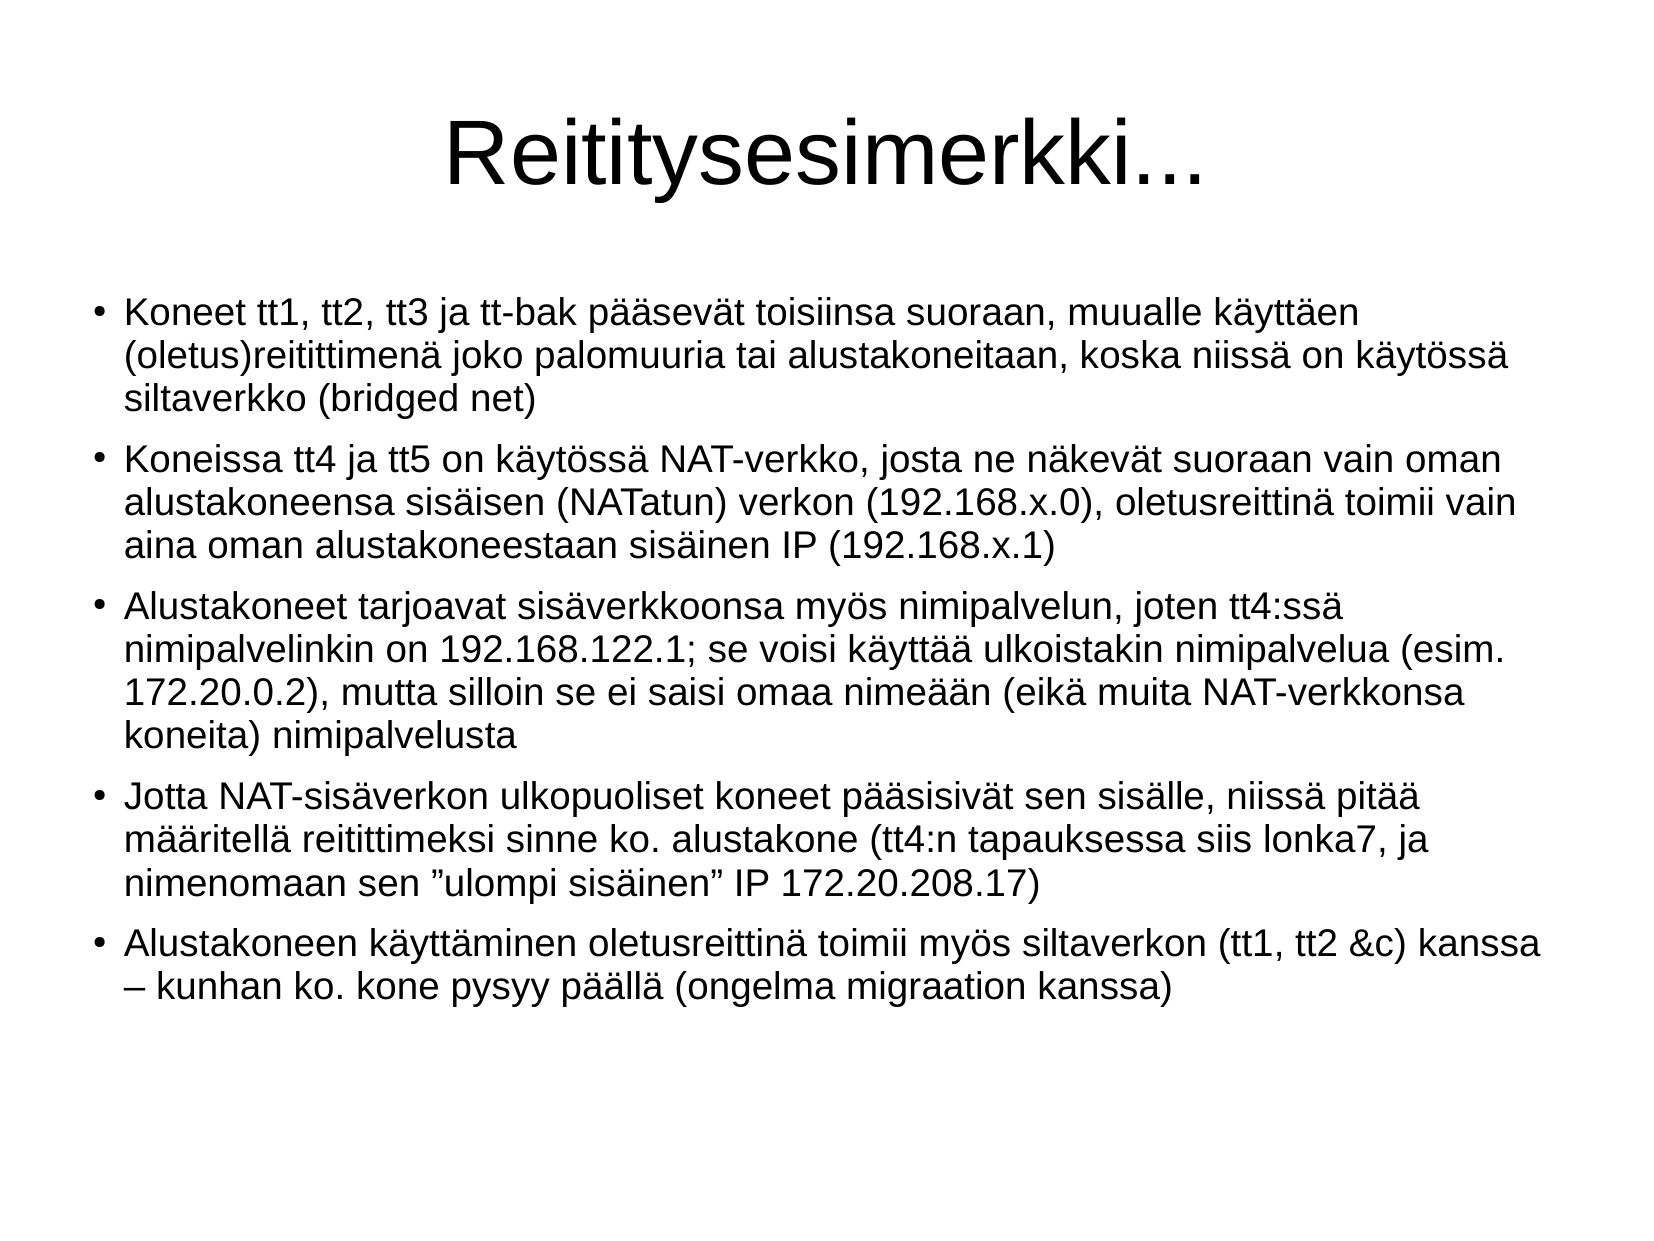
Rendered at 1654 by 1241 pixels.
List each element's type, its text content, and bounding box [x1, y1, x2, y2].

list Koneet tt1, tt2, tt3 ja tt-bak pääsevät toisiinsa suoraan, muualle käyttäen (oletus)reitittimenä joko palomuuria tai alustakoneitaan, koska niissä on käytössä siltaverkko (bridged net) Koneissa tt4 ja tt5 on käytössä NAT-verkko, josta ne näkevät suoraan vain oman alustakoneensa sisäisen (NATatun) verkon (192.168.x.0), oletusreittinä toimii vain aina oman alustakoneestaan sisäinen IP (192.168.x.1) Alustakoneet tarjoavat sisäverkkoonsa myös nimipalvelun, joten tt4:ssä nimipalvelinkin on 192.168.122.1; se voisi käyttää ulkoistakin nimipalvelua (esim. 172.20.0.2), mutta silloin se ei saisi omaa nimeään (eikä muita NAT-verkkonsa koneita) nimipalvelusta Jotta NAT-sisäverkon ulkopuoliset koneet pääsisivät sen sisälle, niissä pitää määritellä reitittimeksi sinne ko. alustakone (tt4:n tapauksessa siis lonka7, ja nimenomaan sen ”ulompi sisäinen” IP 172.20.208.17) Alustakoneen käyttäminen oletusreittinä toimii myös siltaverkon (tt1, tt2 &c) kanssa – kunhan ko. kone pysyy päällä (ongelma migraation kanssa) [82, 290, 1571, 1010]
title Reititysesimerkki... [82, 49, 1571, 257]
